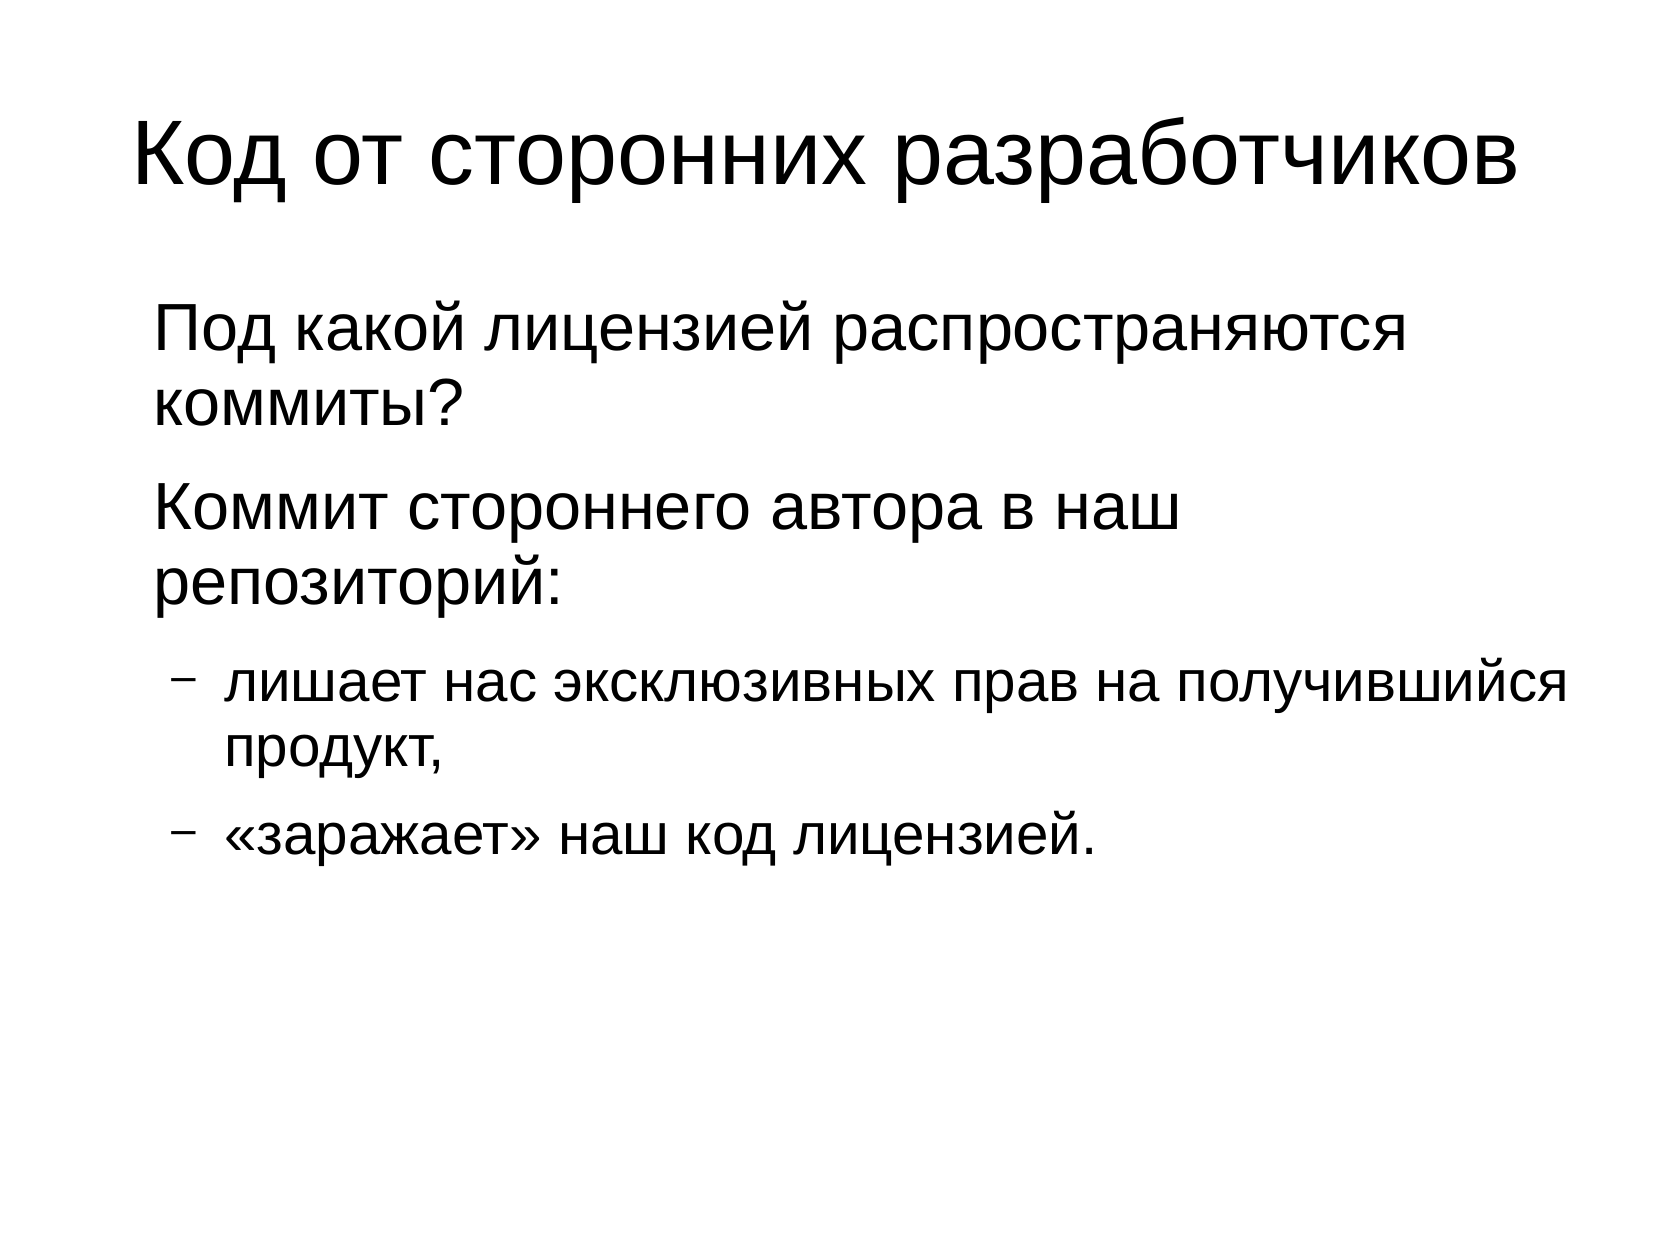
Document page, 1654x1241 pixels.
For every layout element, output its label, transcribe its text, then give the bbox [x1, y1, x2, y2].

title Код от сторонних разработчиков [82, 49, 1571, 257]
list Под какой лицензией распространяются коммиты? Коммит стороннего автора в наш репозиторий: лишает нас эксклюзивных прав на получившийся продукт, «заражает» наш код лицензией. [82, 290, 1571, 1010]
